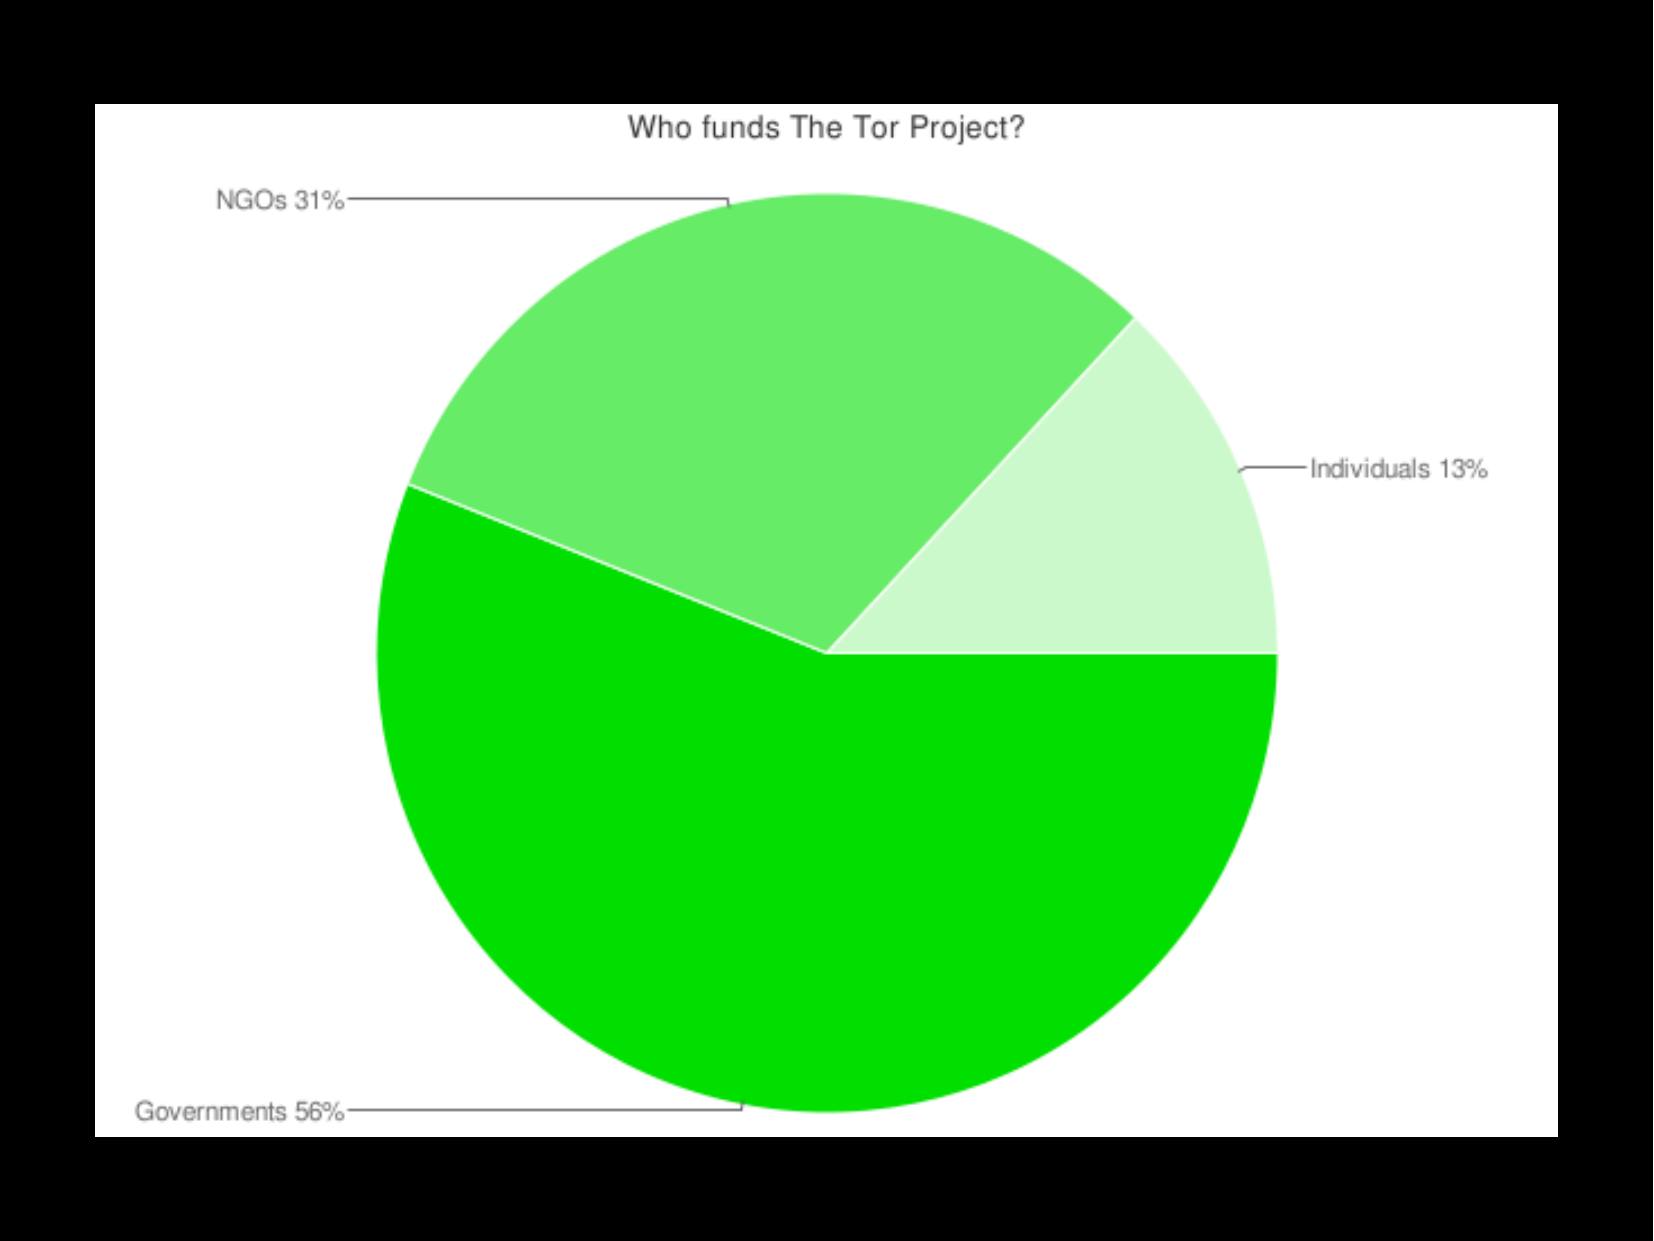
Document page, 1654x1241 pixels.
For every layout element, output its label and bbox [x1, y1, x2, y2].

picture [95, 104, 1558, 1137]
